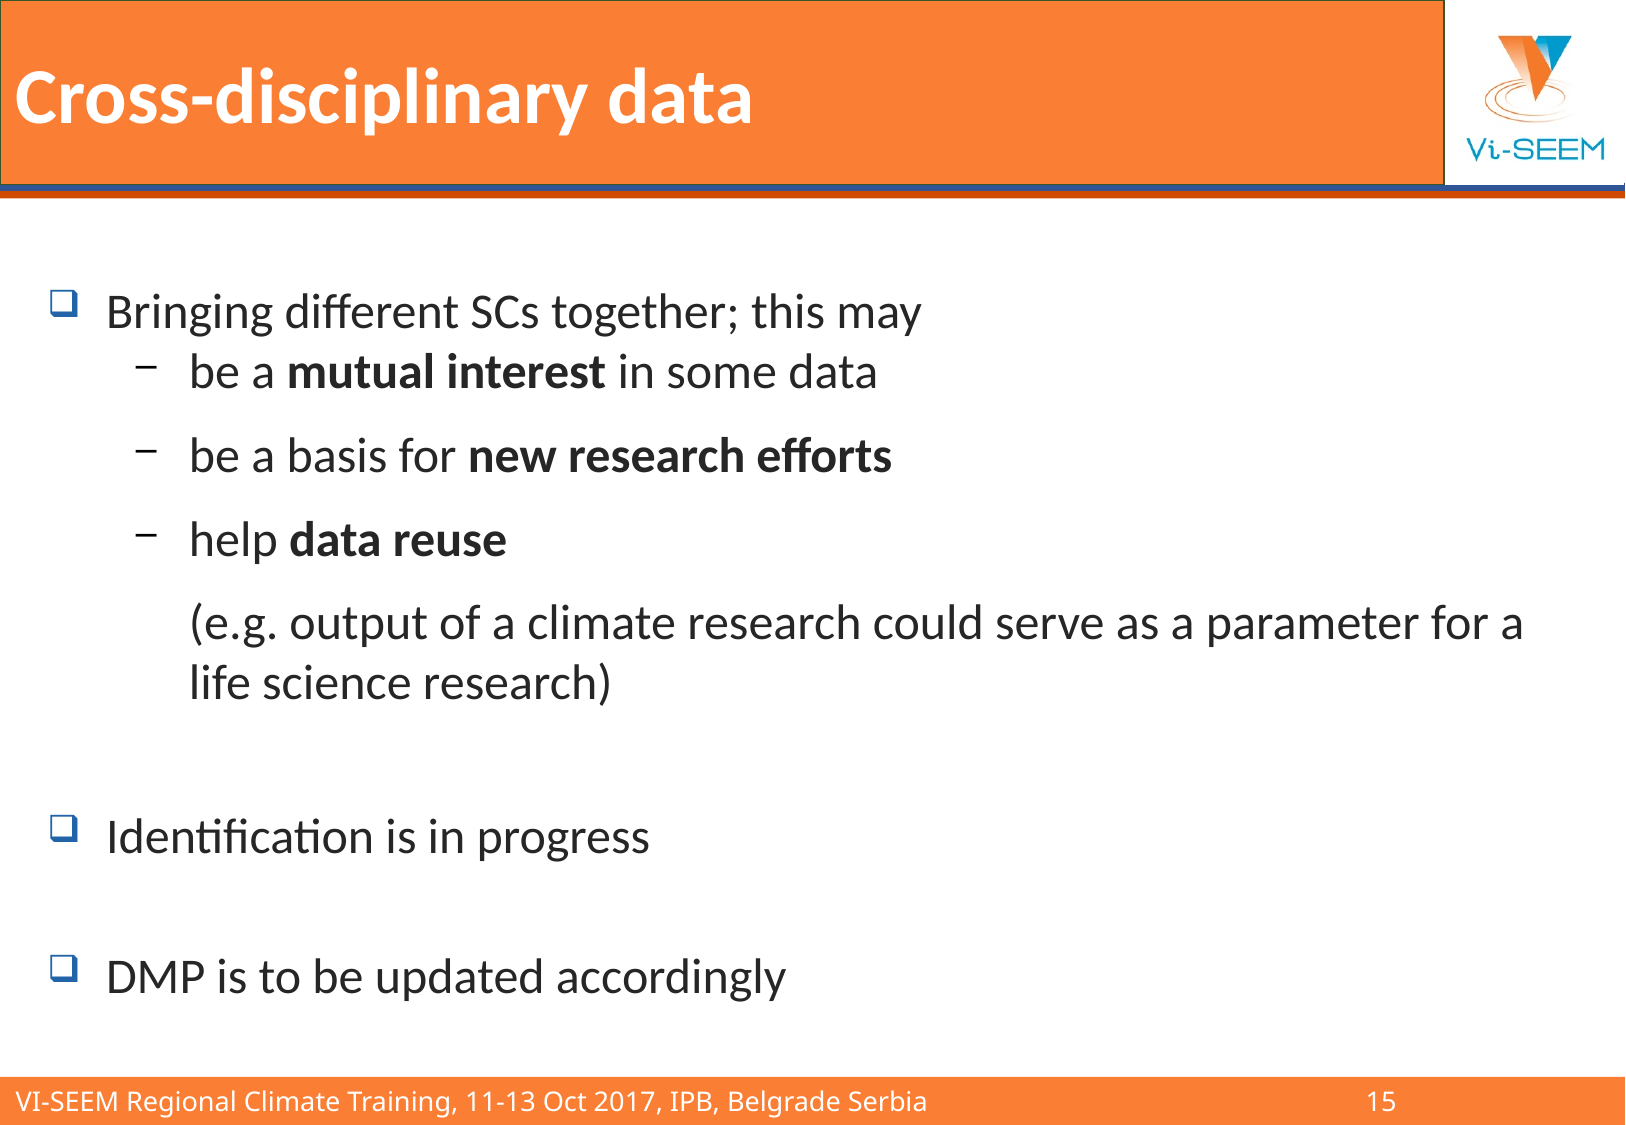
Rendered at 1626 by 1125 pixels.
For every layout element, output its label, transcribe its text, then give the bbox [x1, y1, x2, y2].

title Cross-disciplinary data [0, 0, 1445, 185]
footer VI-SEEM Regional Climate Training, 11-13 Oct 2017, IPB, Belgrade Serbia <number> [0, 1076, 1625, 1125]
picture [1445, 0, 1624, 185]
list Bringing different SCs together; this may be a mutual interest in some data be a basis for new research efforts help data reuse (e.g. output of a climate research could serve as a parameter for a life science research) Identification is in progress DMP is to be updated accordingly [31, 271, 1593, 1076]
